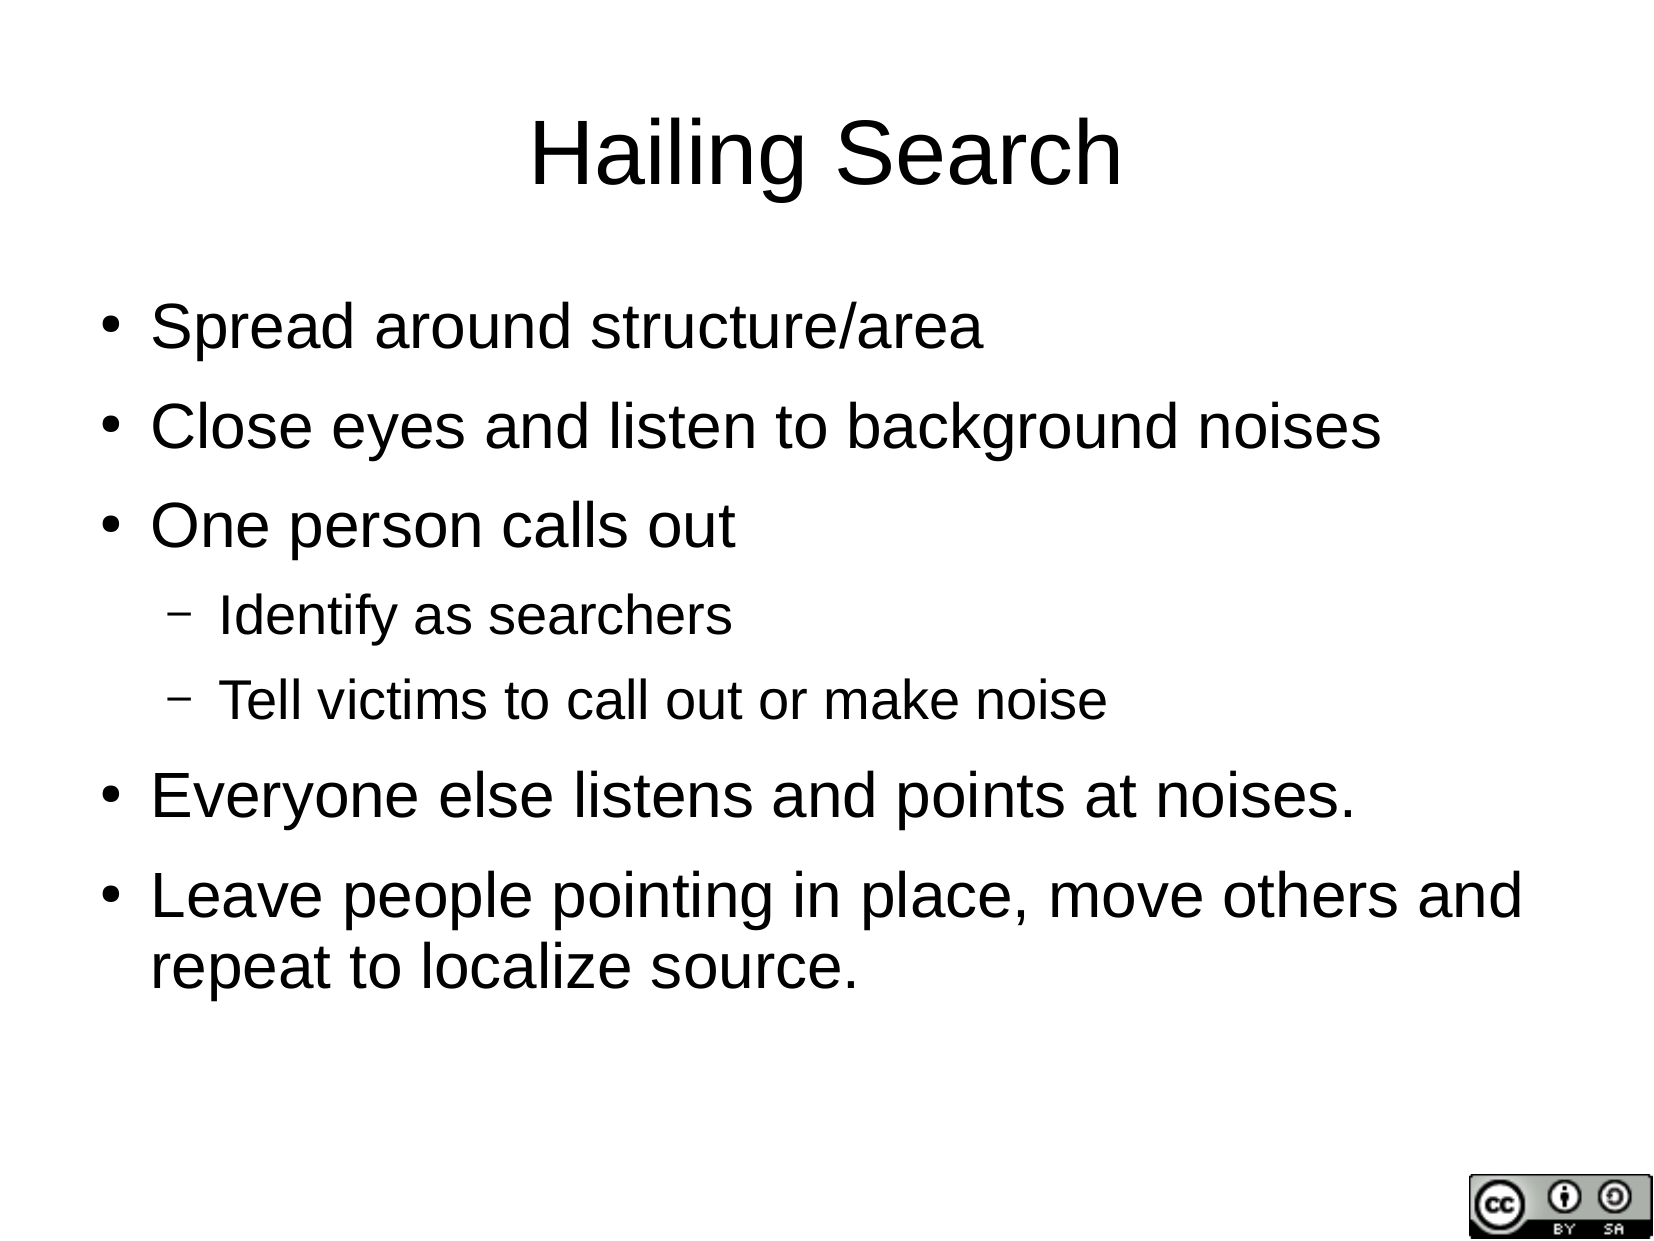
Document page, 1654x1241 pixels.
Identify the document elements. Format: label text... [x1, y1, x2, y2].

picture [1469, 1174, 1653, 1239]
list Spread around structure/area Close eyes and listen to background noises One person calls out Identify as searchers Tell victims to call out or make noise Everyone else listens and points at noises. Leave people pointing in place, move others and repeat to localize source. [82, 290, 1571, 1010]
title Hailing Search [82, 49, 1571, 257]
